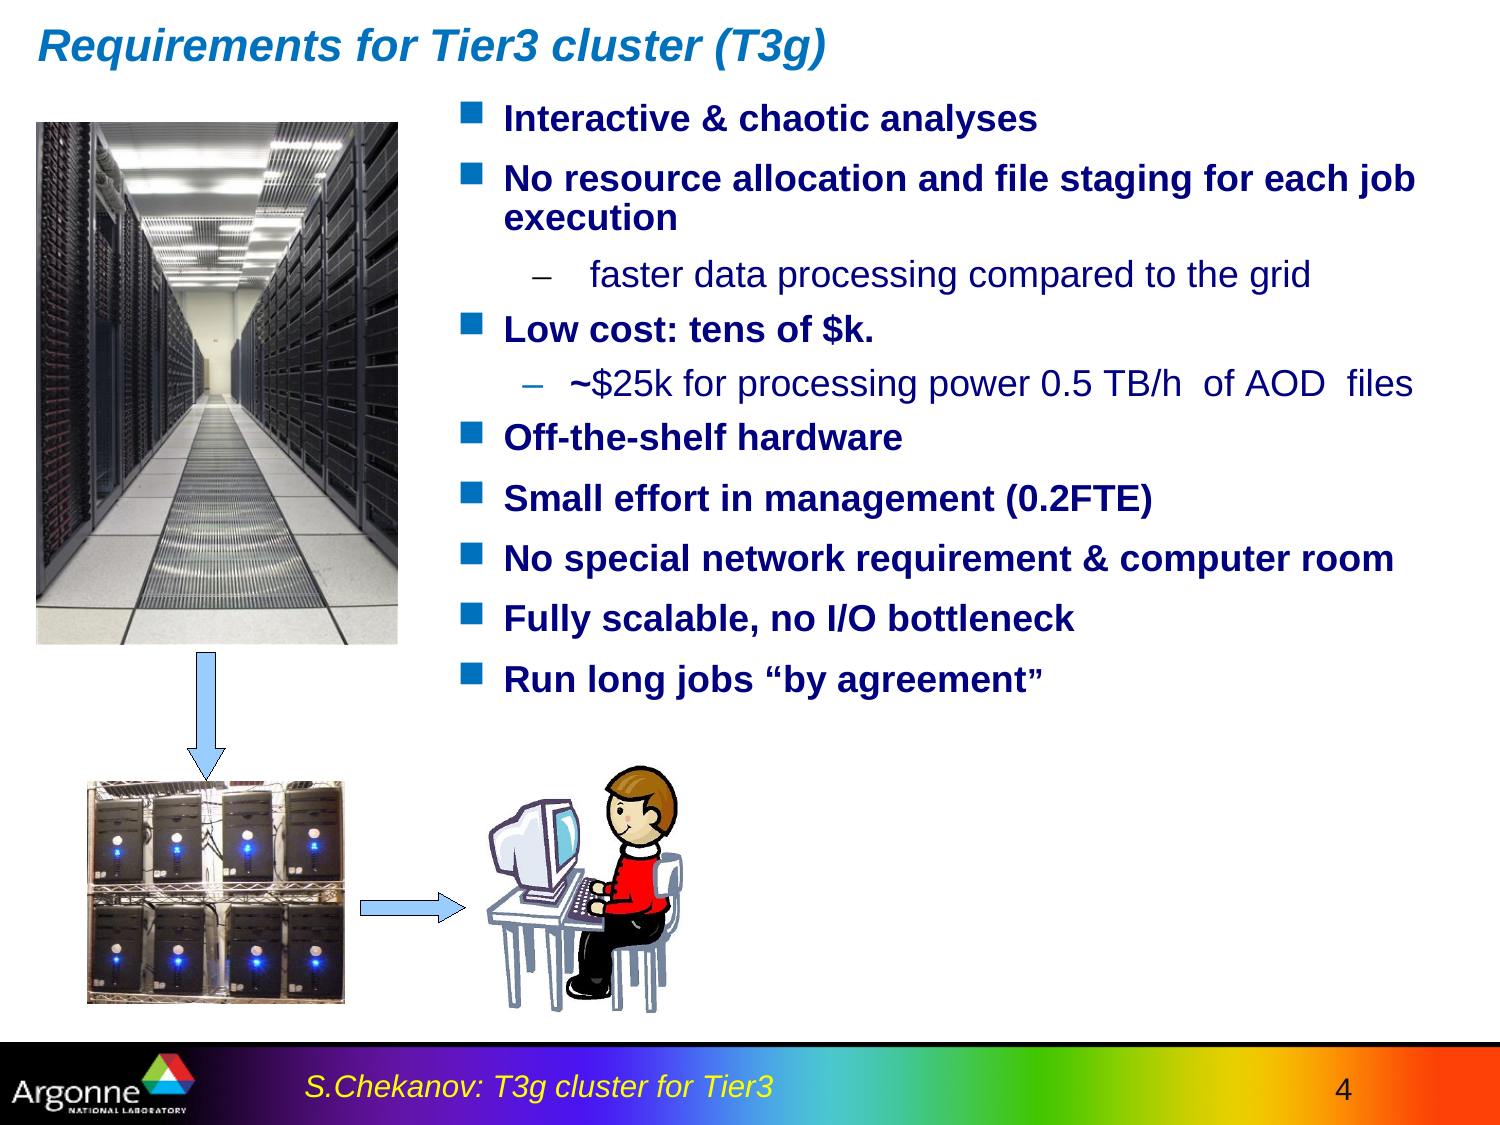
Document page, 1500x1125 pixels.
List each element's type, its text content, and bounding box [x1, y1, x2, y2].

picture [87, 781, 345, 1004]
title Requirements for Tier3 cluster (T3g) [37, 22, 1343, 74]
picture [486, 765, 683, 1013]
picture [0, 1042, 1500, 1125]
text_box [360, 892, 466, 923]
text_box [187, 652, 226, 781]
picture [36, 122, 398, 646]
list Interactive & chaotic analyses No resource allocation and file staging for each job execution faster data processing compared to the grid Low cost: tens of $k. ~$25k for processing power 0.5 TB/h of AOD files Off-the-shelf hardware Small effort in management (0.2FTE) No special network requirement & computer room Fully scalable, no I/O bottleneck Run long jobs “by agreement” [457, 97, 1441, 756]
